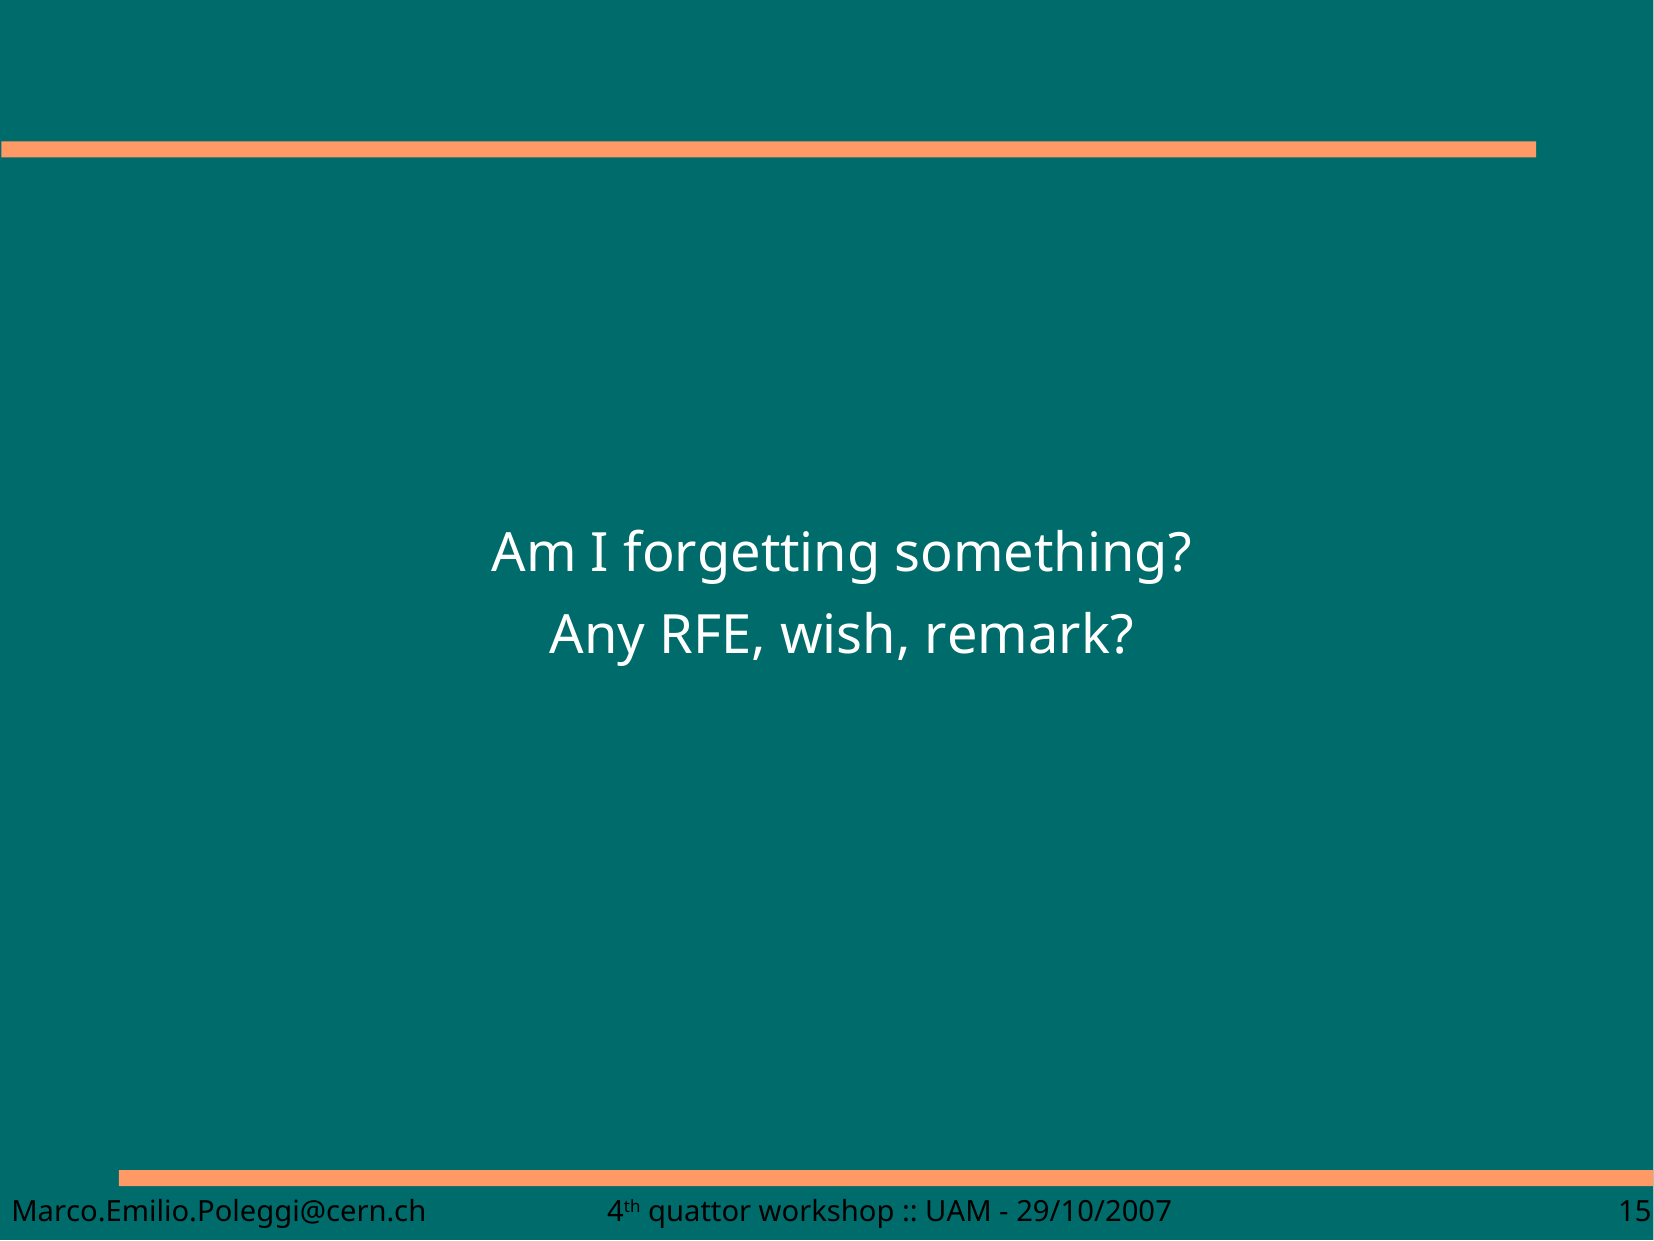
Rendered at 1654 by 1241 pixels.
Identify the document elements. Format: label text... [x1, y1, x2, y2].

list Am I forgetting something? Any RFE, wish, remark? [84, 515, 1583, 691]
